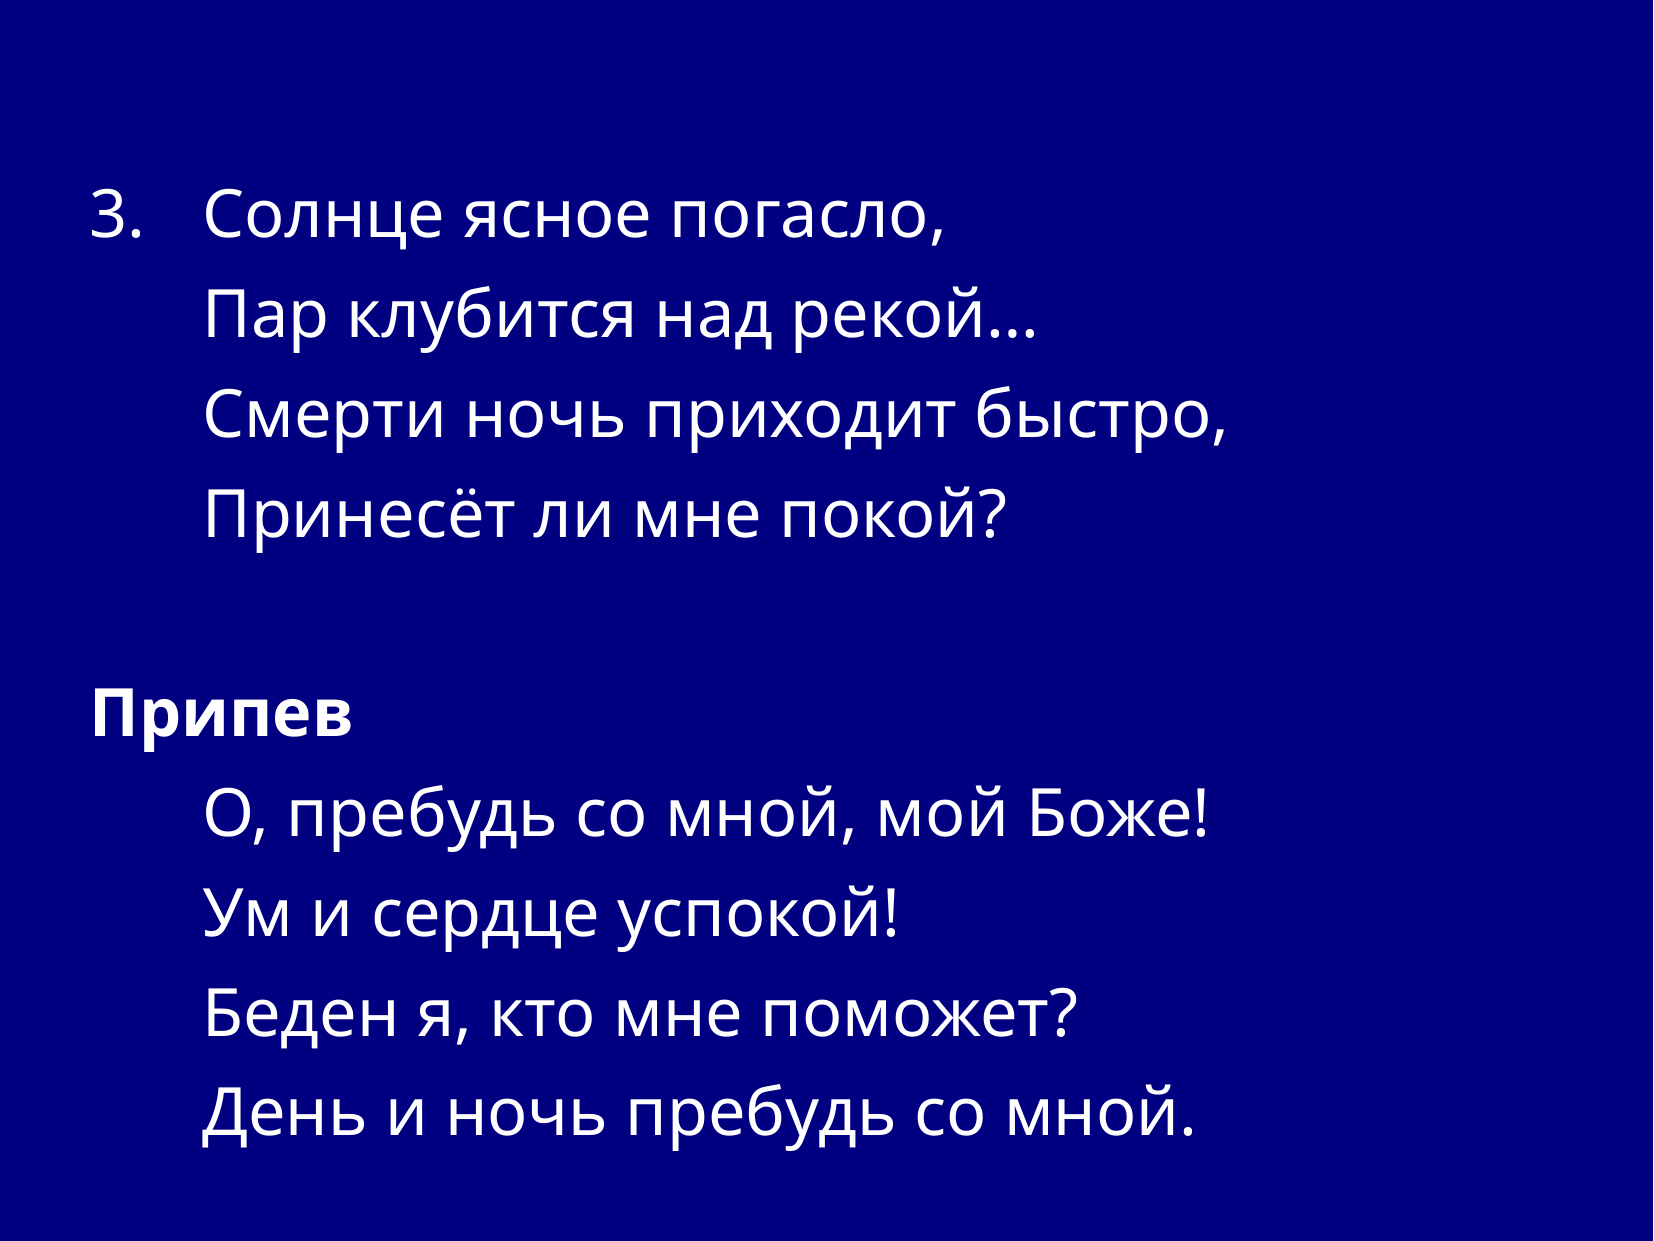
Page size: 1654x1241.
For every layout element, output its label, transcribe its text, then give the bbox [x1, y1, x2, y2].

text_box 3. Солнце ясное погасло, Пар клубится над рекой… Смерти ночь приходит быстро, Принесёт ли мне покой? Припев О, пребудь со мной, мой Боже! Ум и сердце успокой! Беден я, кто мне поможет? День и ночь пребудь со мной. [75, 150, 1576, 1163]
